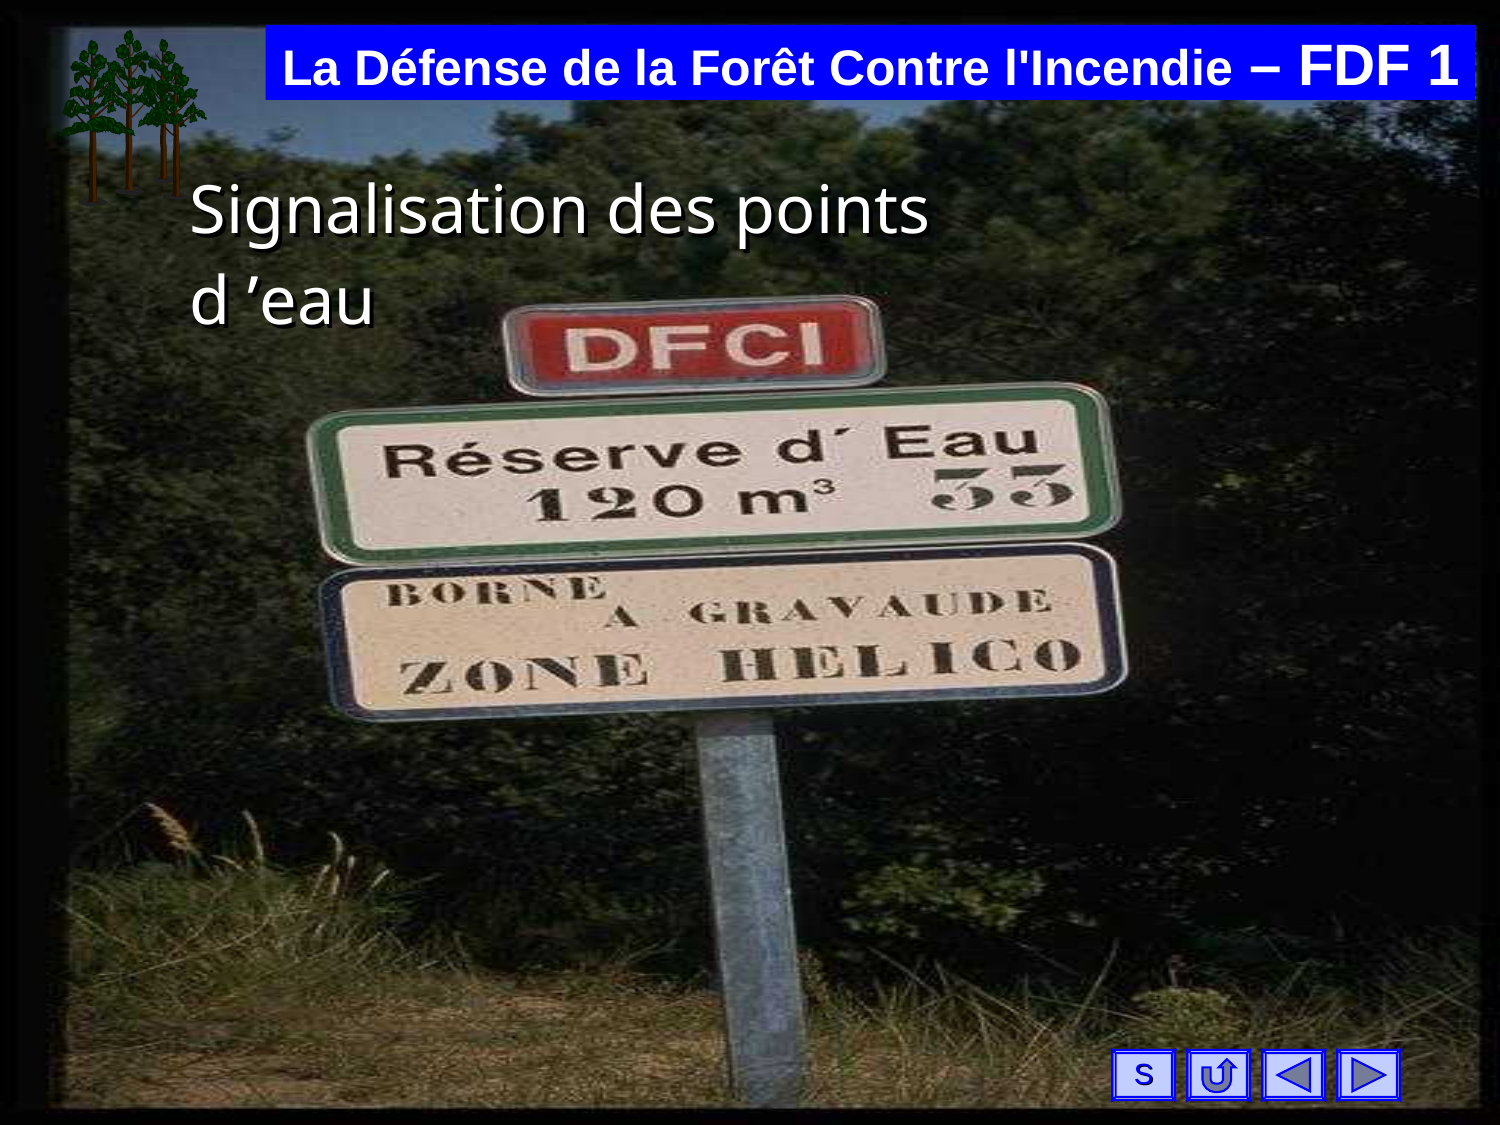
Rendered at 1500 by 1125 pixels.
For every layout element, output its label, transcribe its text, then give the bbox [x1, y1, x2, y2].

picture [0, 0, 1500, 1125]
text_box La Défense de la Forêt Contre l'Incendie – FDF 1 [265, 24, 1476, 100]
text_box Signalisation des points d ’eau [174, 154, 1023, 352]
